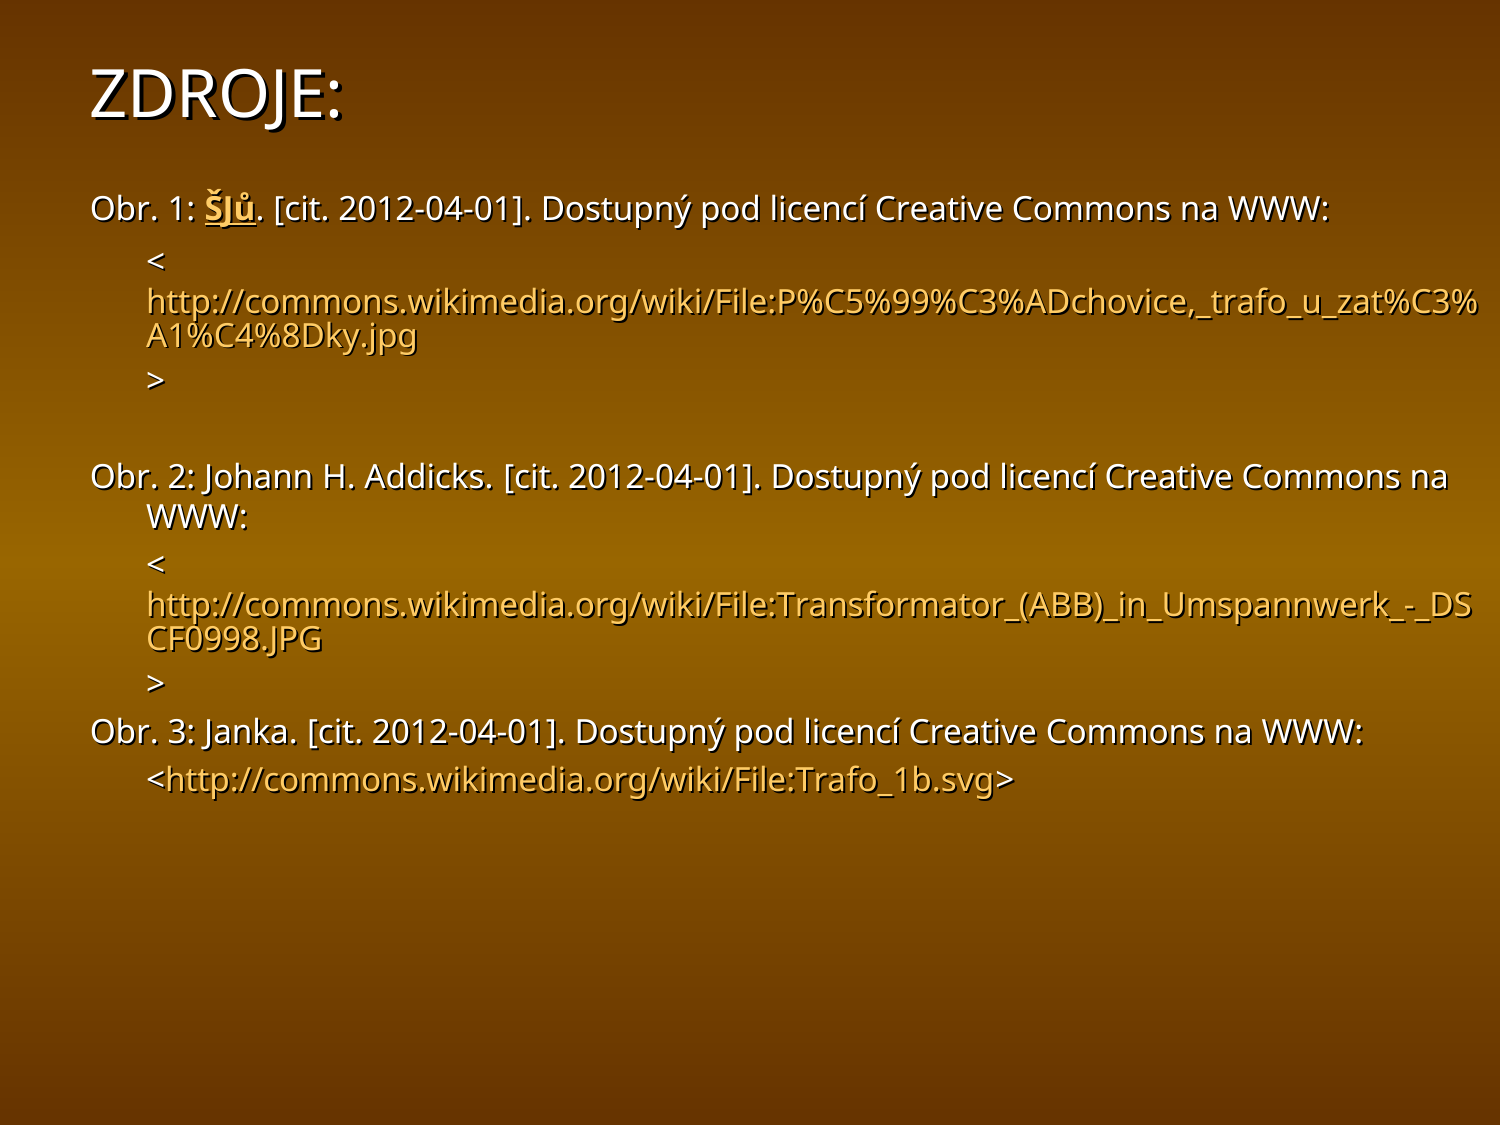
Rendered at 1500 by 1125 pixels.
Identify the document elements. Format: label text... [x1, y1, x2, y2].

text_box ZDROJE: Obr. 1: ŠJů. [cit. 2012-04-01]. Dostupný pod licencí Creative Commons na WWW: <http://commons.wikimedia.org/wiki/File:P%C5%99%C3%ADchovice,_trafo_u_zat%C3%A1%C4%8Dky.jpg> Obr. 2: Johann H. Addicks. [cit. 2012-04-01]. Dostupný pod licencí Creative Commons na WWW: <http://commons.wikimedia.org/wiki/File:Transformator_(ABB)_in_Umspannwerk_-_DSCF0998.JPG> Obr. 3: Janka. [cit. 2012-04-01]. Dostupný pod licencí Creative Commons na WWW: <http://commons.wikimedia.org/wiki/File:Trafo_1b.svg> [75, 42, 1500, 1005]
